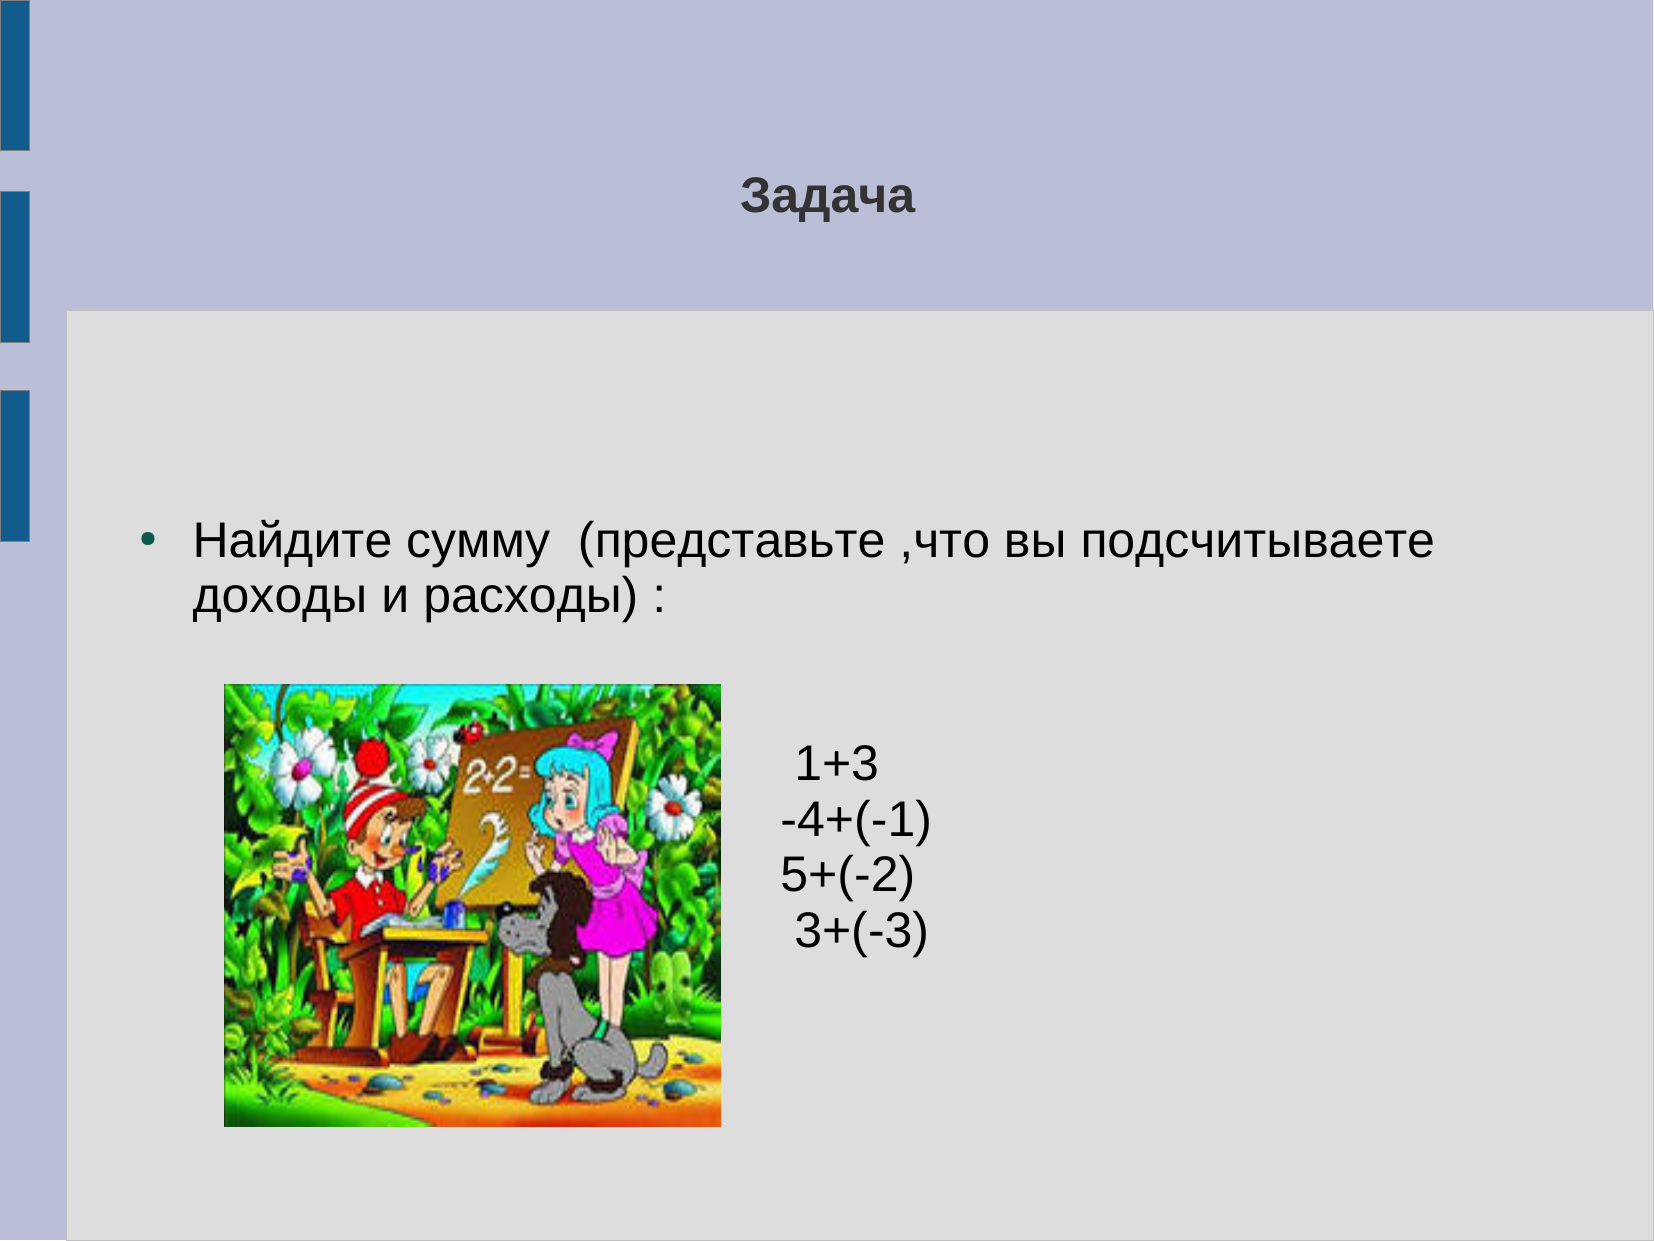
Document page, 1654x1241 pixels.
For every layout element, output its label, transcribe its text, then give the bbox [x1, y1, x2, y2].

list Найдите сумму (представьте ,что вы подсчитываете доходы и расходы) : 1+3 -4+(-1) 5+(-2) 3+(-3) [121, 344, 1534, 1127]
title Задача [121, 91, 1534, 299]
picture [224, 684, 721, 1127]
